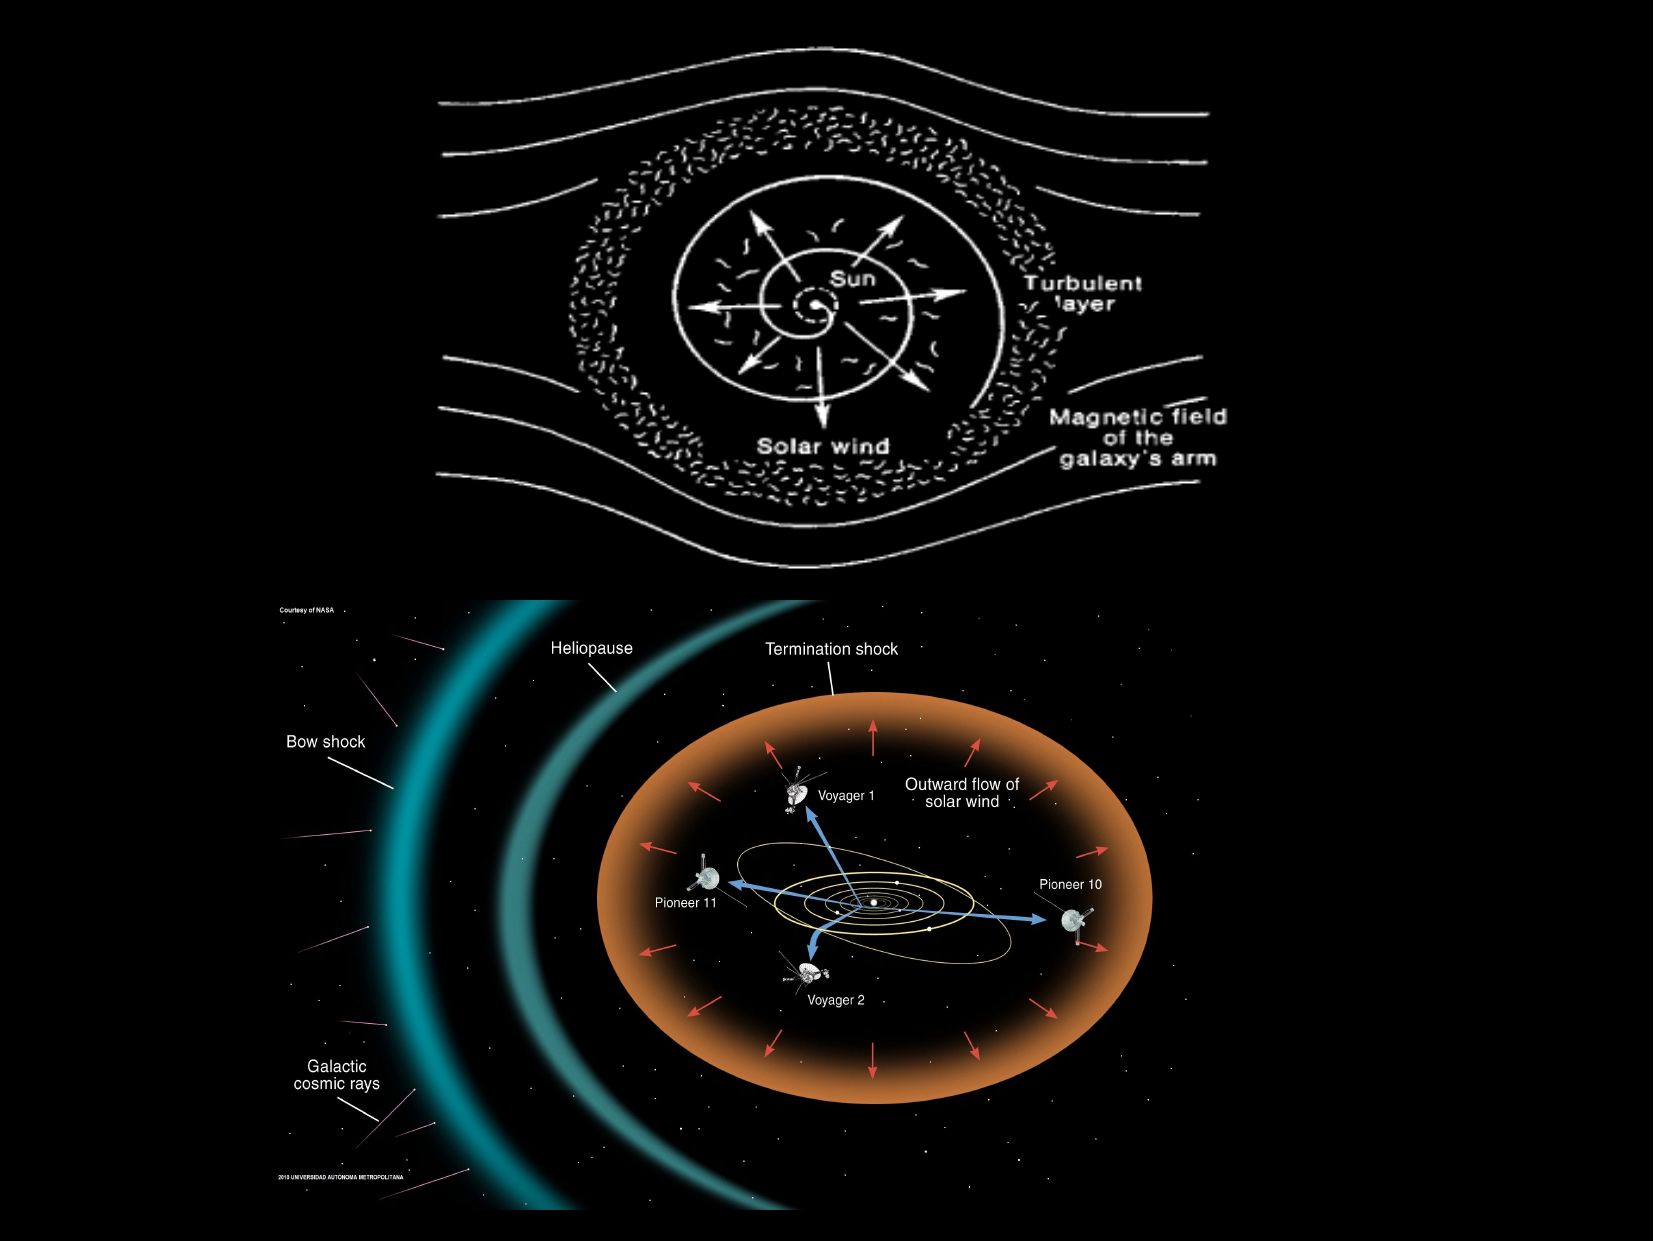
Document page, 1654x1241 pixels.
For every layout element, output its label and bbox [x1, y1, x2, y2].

picture [434, 45, 1230, 571]
picture [269, 600, 1215, 1210]
